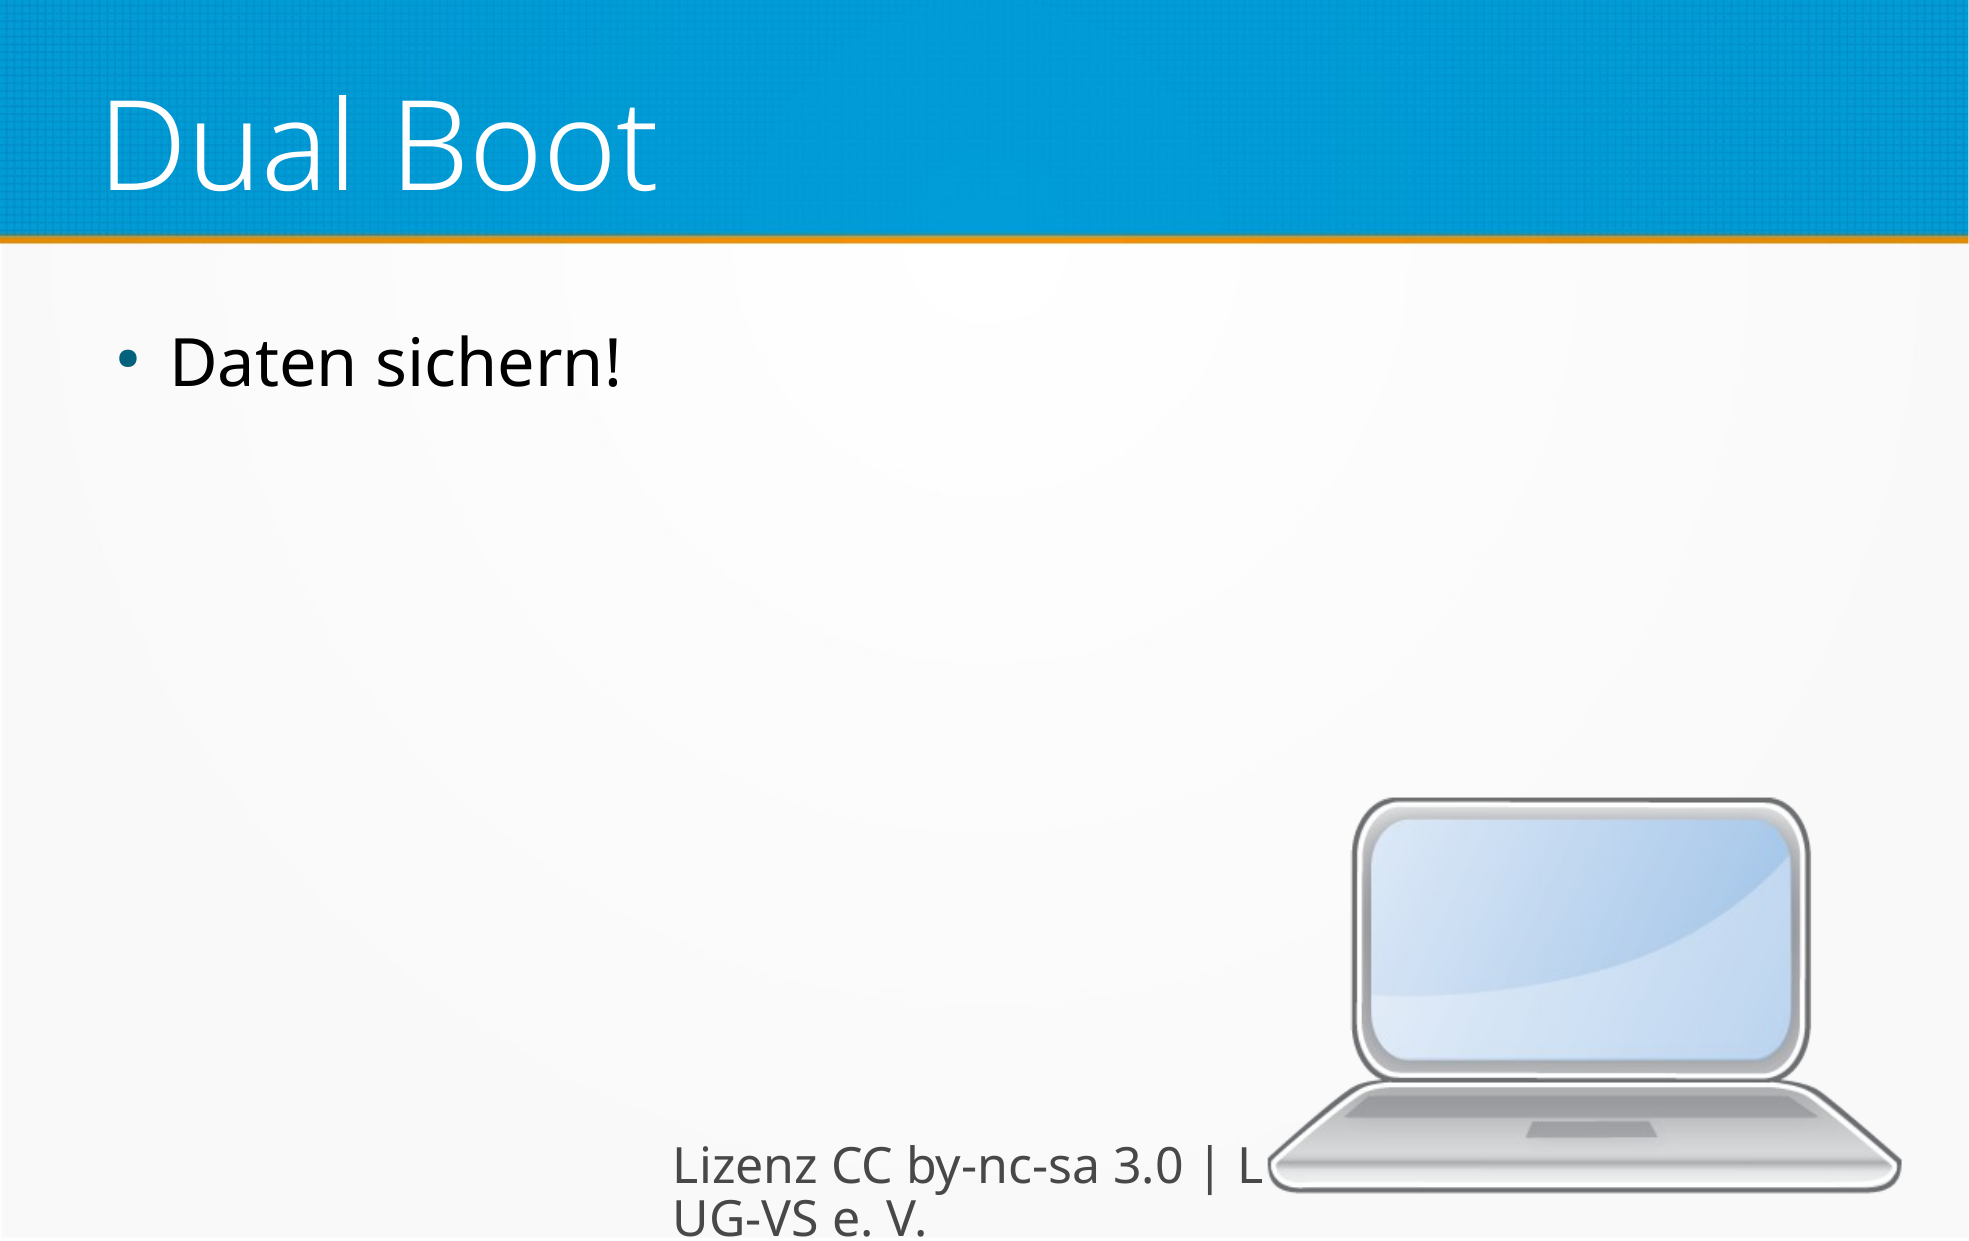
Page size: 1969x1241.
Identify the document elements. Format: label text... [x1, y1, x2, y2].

picture [0, 233, 1969, 1241]
list Daten sichern! [98, 315, 1861, 1081]
title Dual Boot [98, 19, 1870, 227]
